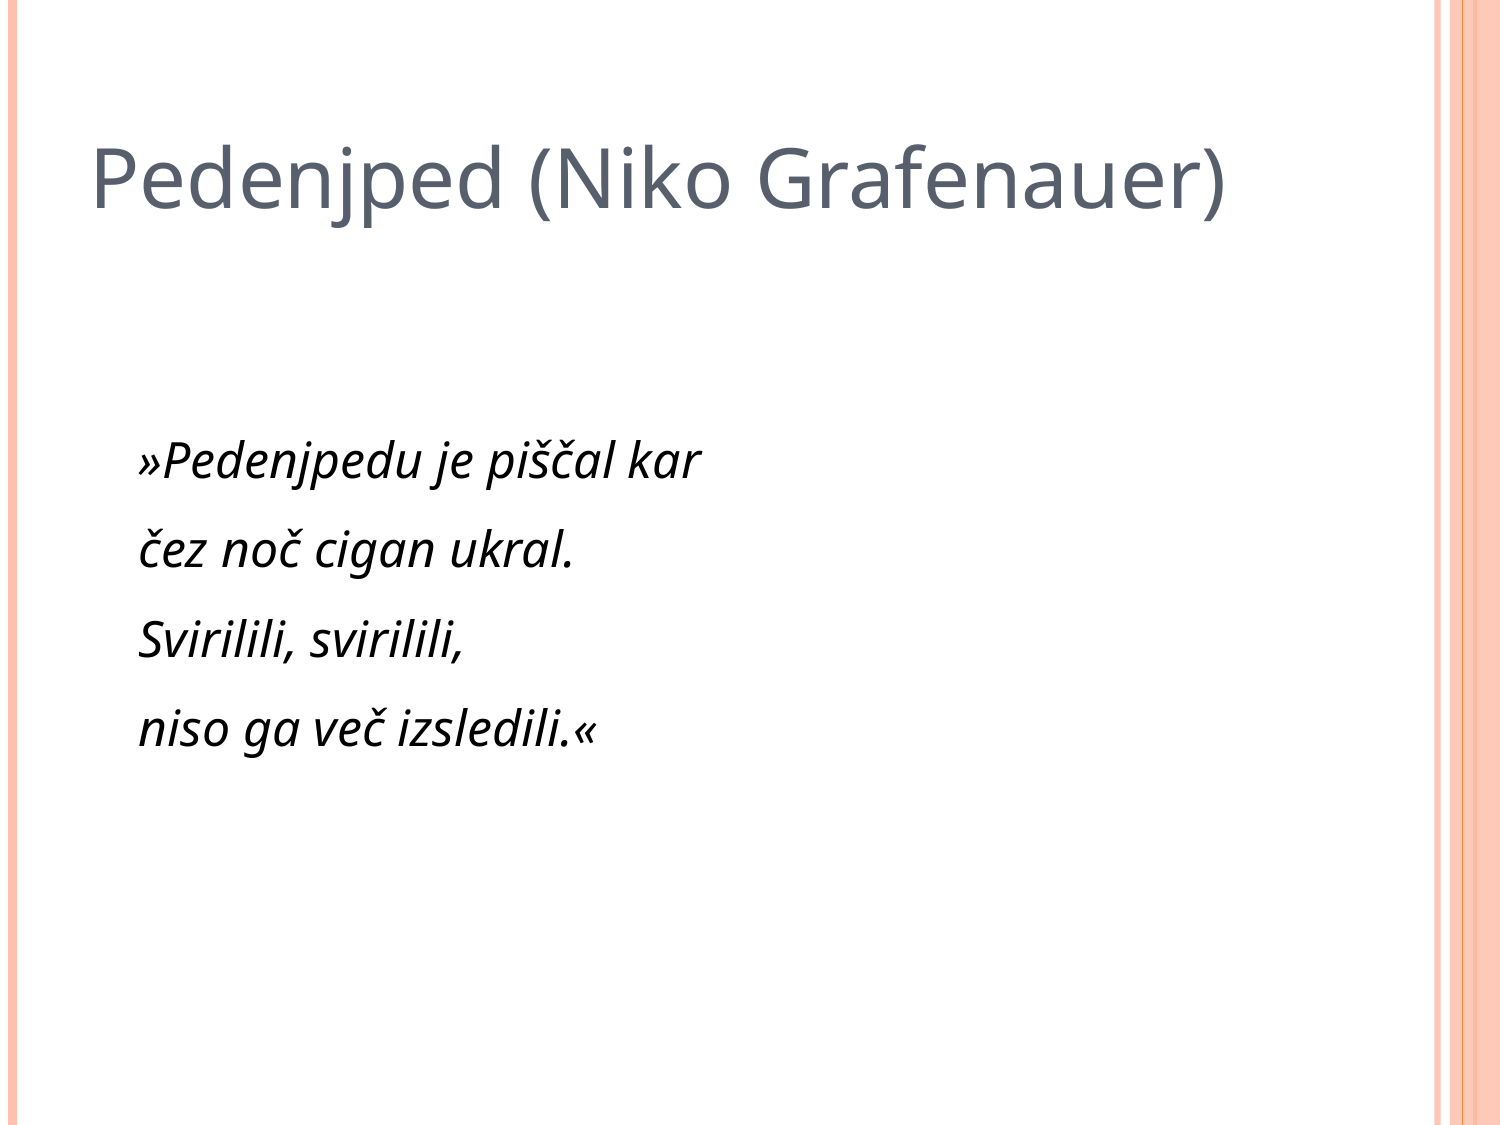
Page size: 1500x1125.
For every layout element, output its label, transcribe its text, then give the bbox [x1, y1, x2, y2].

list »Pedenjpedu je piščal kar čez noč cigan ukral. Svirilili, svirilili, niso ga več izsledili.« [123, 420, 1474, 1125]
title Pedenjped (Niko Grafenauer) [75, 45, 1300, 233]
